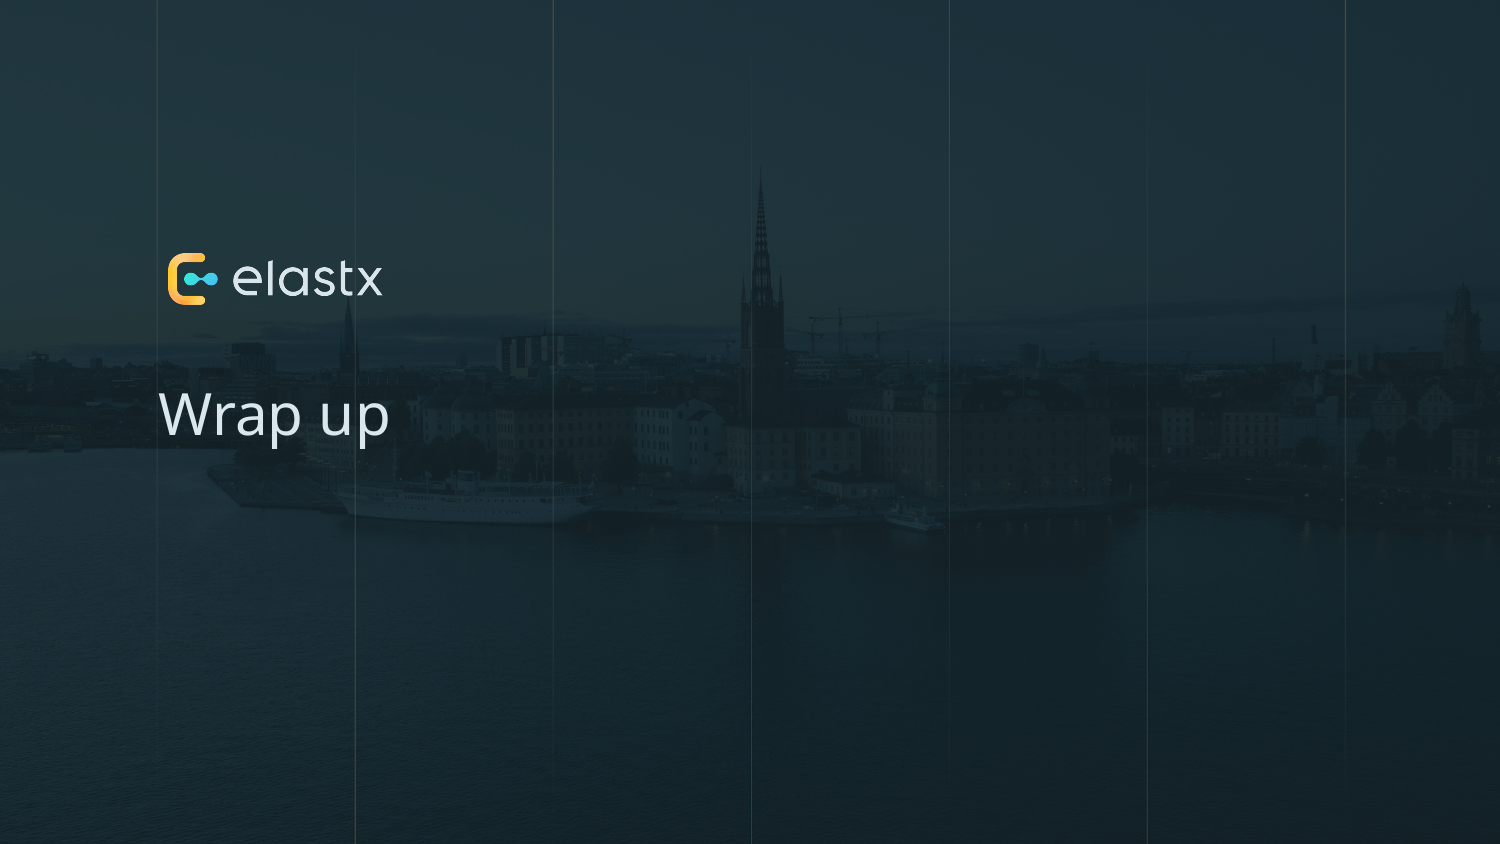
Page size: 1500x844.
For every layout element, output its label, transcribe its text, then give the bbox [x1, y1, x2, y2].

text_box Wrap up [143, 361, 1211, 591]
picture [0, 0, 1500, 844]
